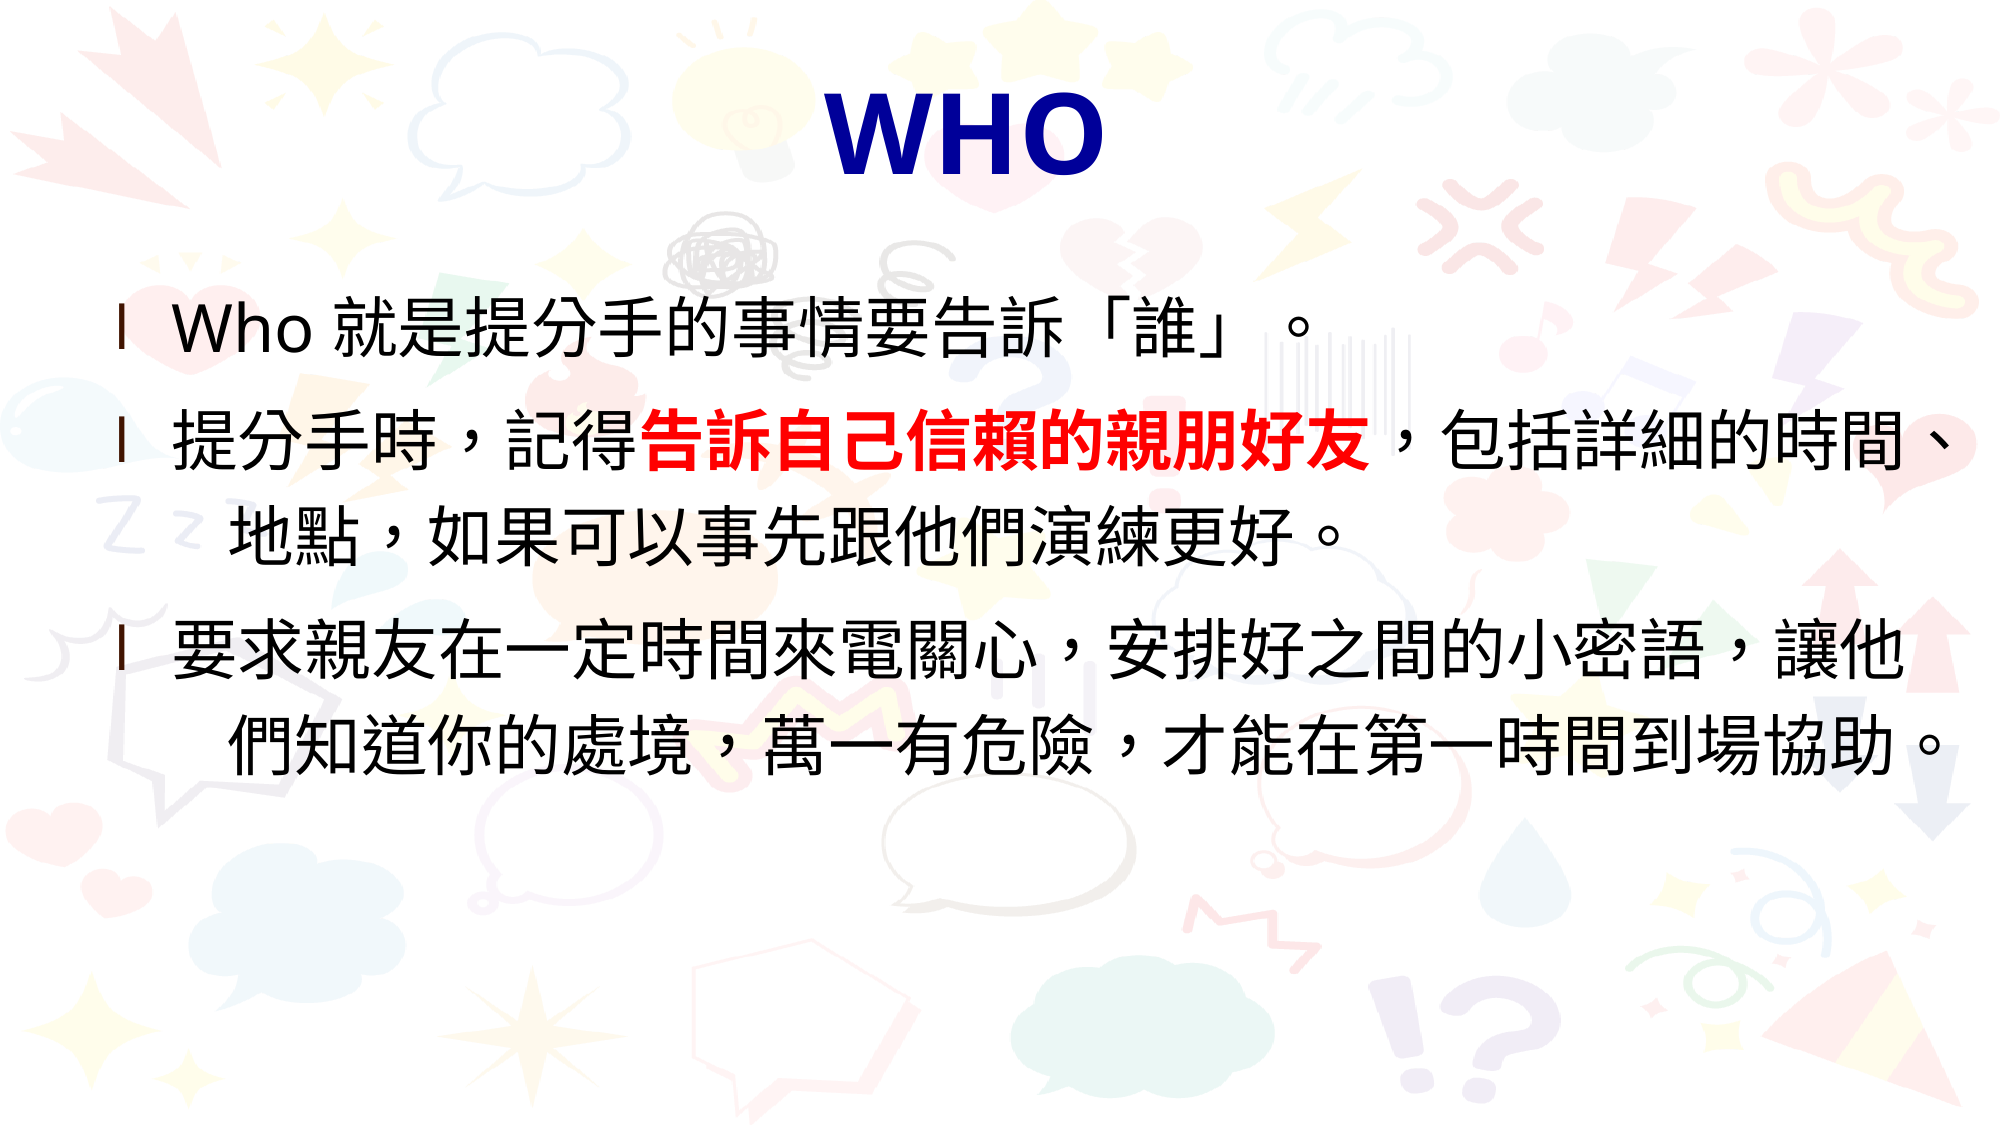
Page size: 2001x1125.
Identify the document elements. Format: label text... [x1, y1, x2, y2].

text_box Who [809, 55, 1124, 205]
list Who就是提分手的事情要告訴「誰」。 提分手時，記得告訴自己信賴的親朋好友，包括詳細的時間、地點，如果可以事先跟他們演練更好。 要求親友在一定時間來電關心，安排好之間的小密語，讓他們知道你的處境，萬一有危險，才能在第一時間到場協助。 [99, 262, 1957, 1038]
